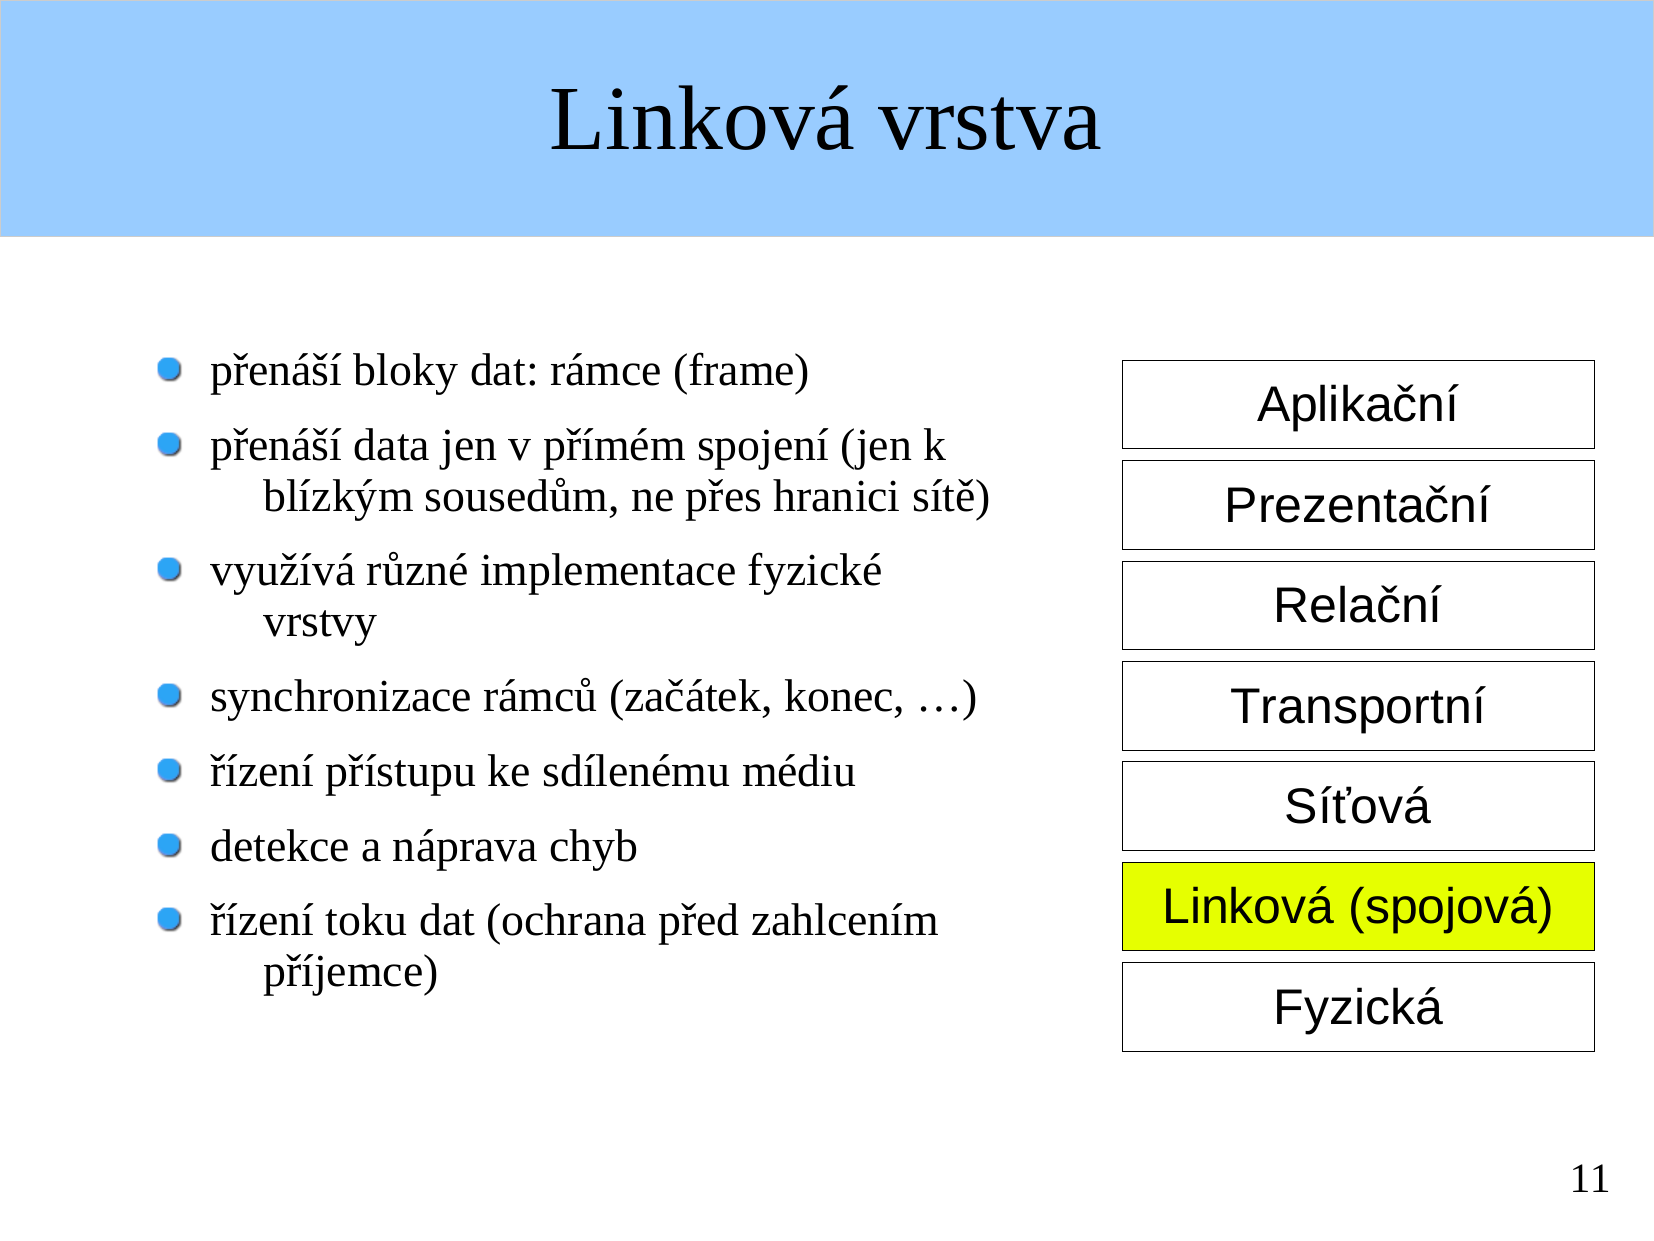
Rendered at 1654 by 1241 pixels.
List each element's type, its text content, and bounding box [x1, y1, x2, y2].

text_box Linková (spojová) [1122, 862, 1595, 951]
text_box Aplikační [1122, 360, 1595, 449]
list přenáší bloky dat: rámce (frame) přenáší data jen v přímém spojení (jen k blízkým sousedům, ne přes hranici sítě) využívá různé implementace fyzické vrstvy synchronizace rámců (začátek, konec, …) řízení přístupu ke sdílenému médiu detekce a náprava chyb řízení toku dat (ochrana před zahlcením příjemce) [121, 344, 1004, 1089]
title Linková vrstva [0, 0, 1654, 237]
text_box Fyzická [1122, 962, 1595, 1052]
text_box Síťová [1122, 761, 1595, 851]
text_box Relační [1122, 561, 1595, 650]
text_box Prezentační [1122, 460, 1595, 550]
text_box Transportní [1122, 661, 1595, 751]
